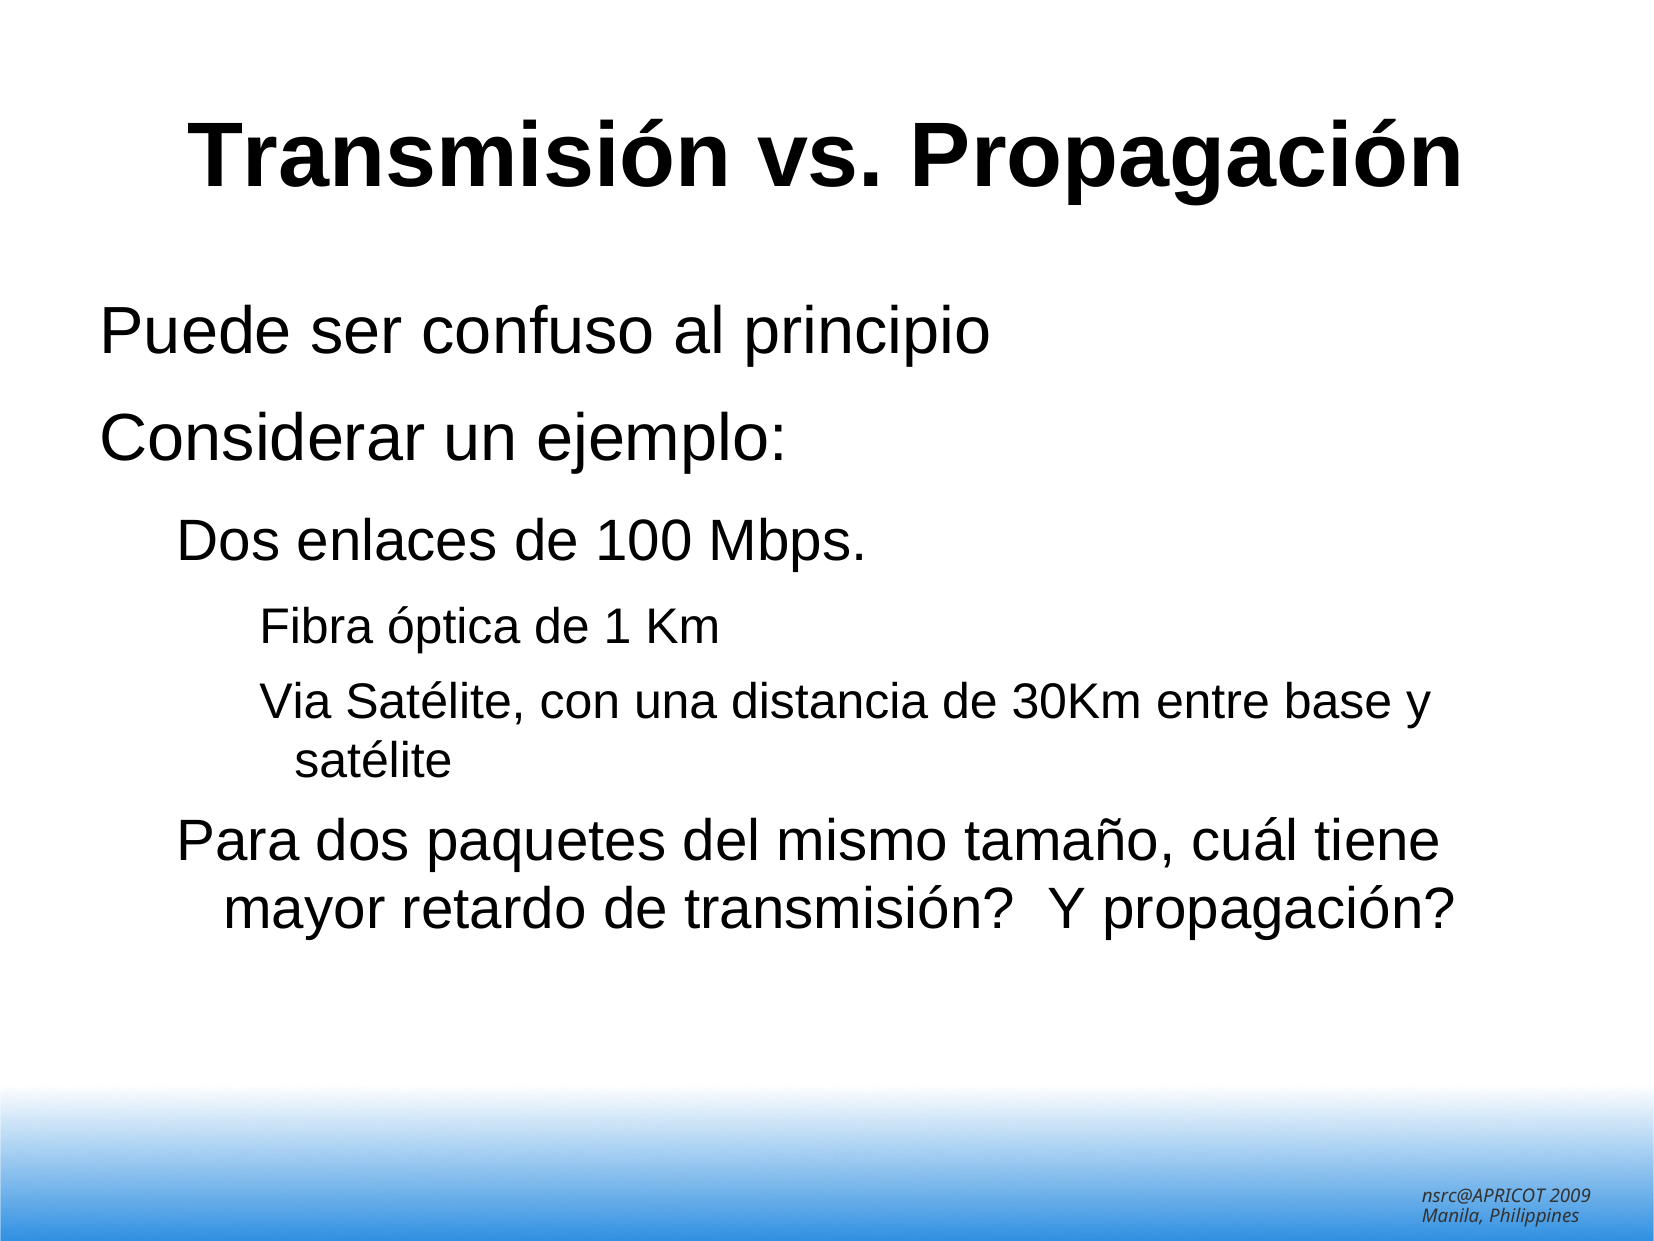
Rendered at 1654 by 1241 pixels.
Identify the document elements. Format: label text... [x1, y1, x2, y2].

picture [0, 1083, 1654, 1241]
list Puede ser confuso al principio Considerar un ejemplo: Dos enlaces de 100 Mbps. Fibra óptica de 1 Km Via Satélite, con una distancia de 30Km entre base y satélite Para dos paquetes del mismo tamaño, cuál tiene mayor retardo de transmisión? Y propagación? [82, 290, 1571, 1109]
title Transmisión vs. Propagación [82, 38, 1571, 268]
